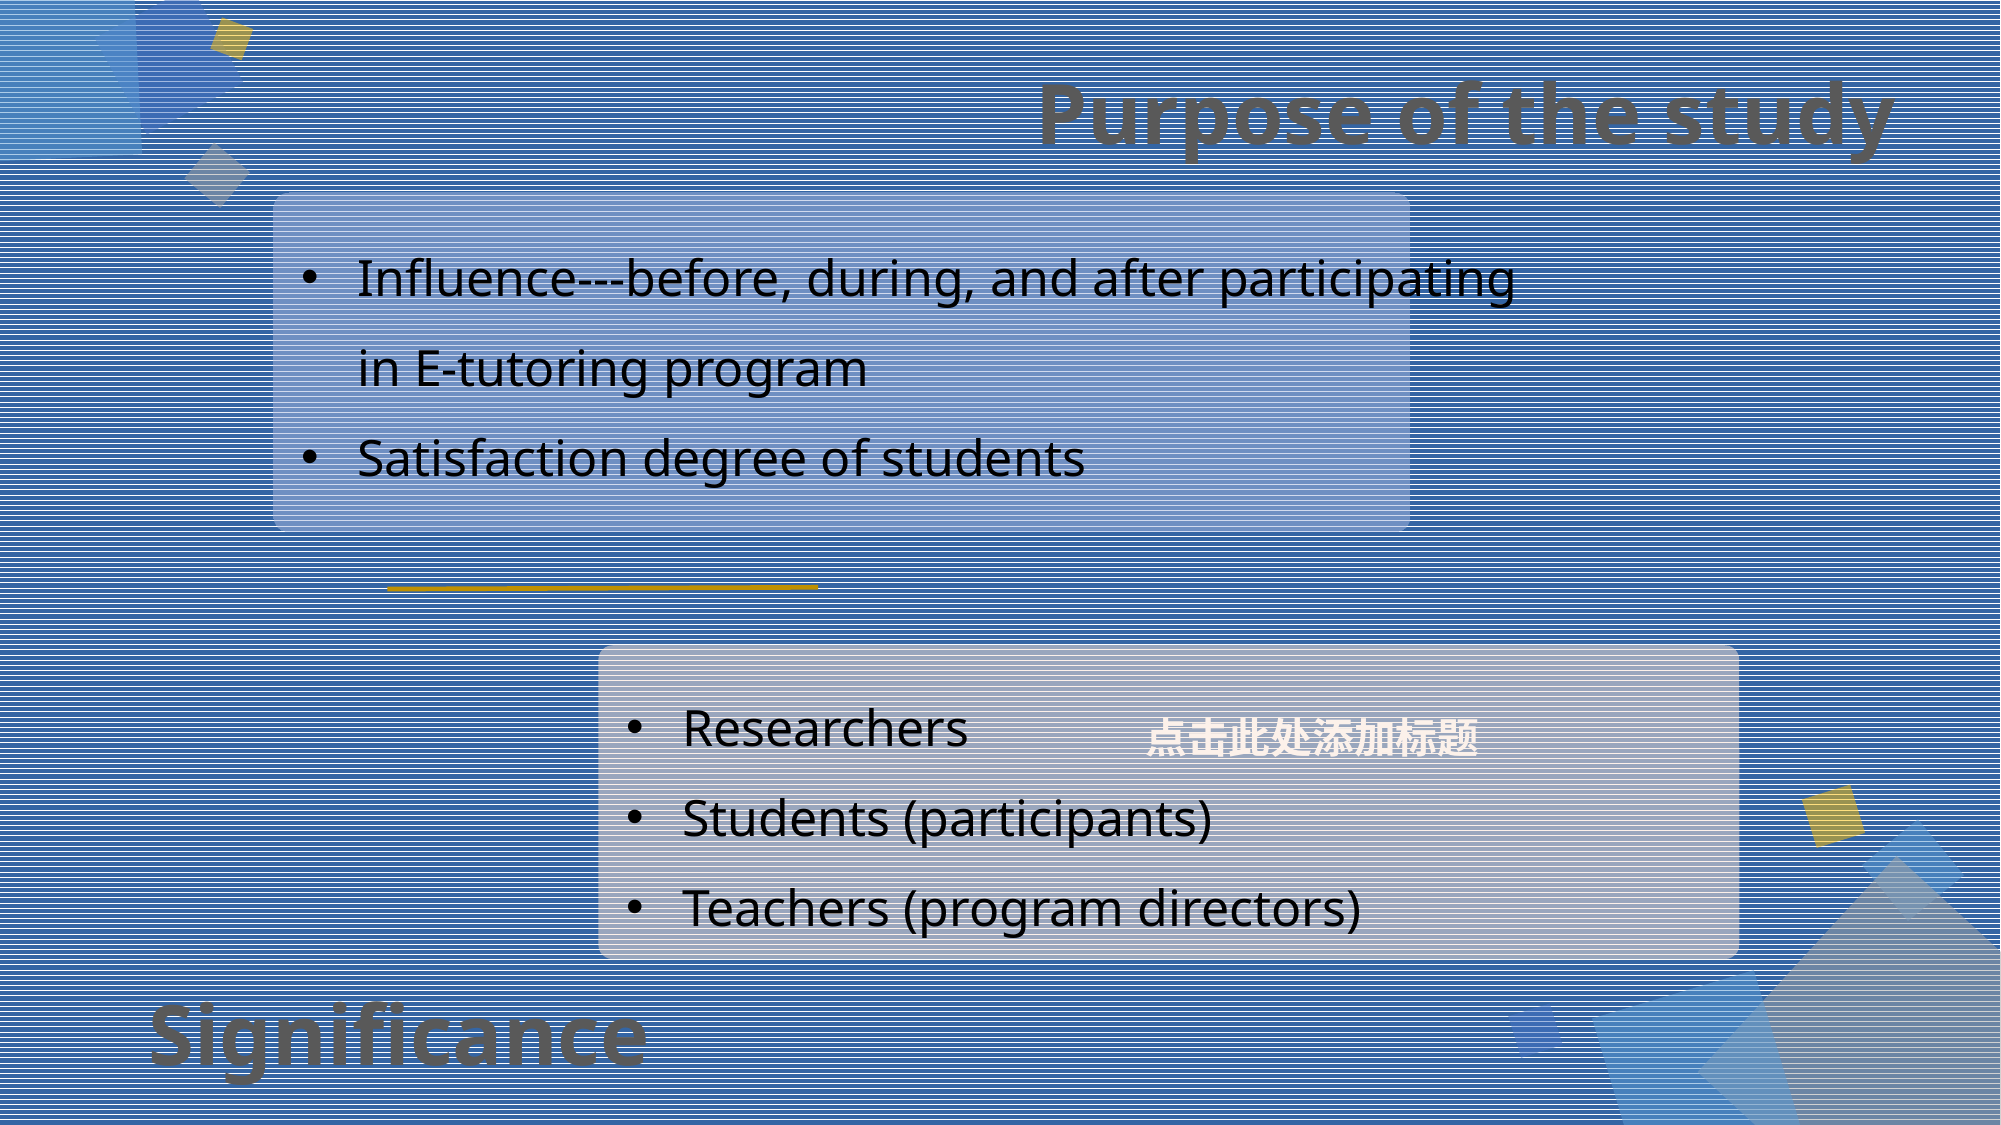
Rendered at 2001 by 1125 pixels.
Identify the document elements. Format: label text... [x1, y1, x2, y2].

text_box [598, 645, 1740, 960]
text_box [273, 192, 1409, 532]
list Purpose of the study [1020, 42, 1939, 193]
text_box Significance [133, 972, 689, 1106]
text_box Influence---before, during, and after participating in E-tutoring program Satisfaction degree of students [286, 208, 1547, 494]
text_box Researchers Students (participants) Teachers (program directors) [611, 659, 1740, 945]
